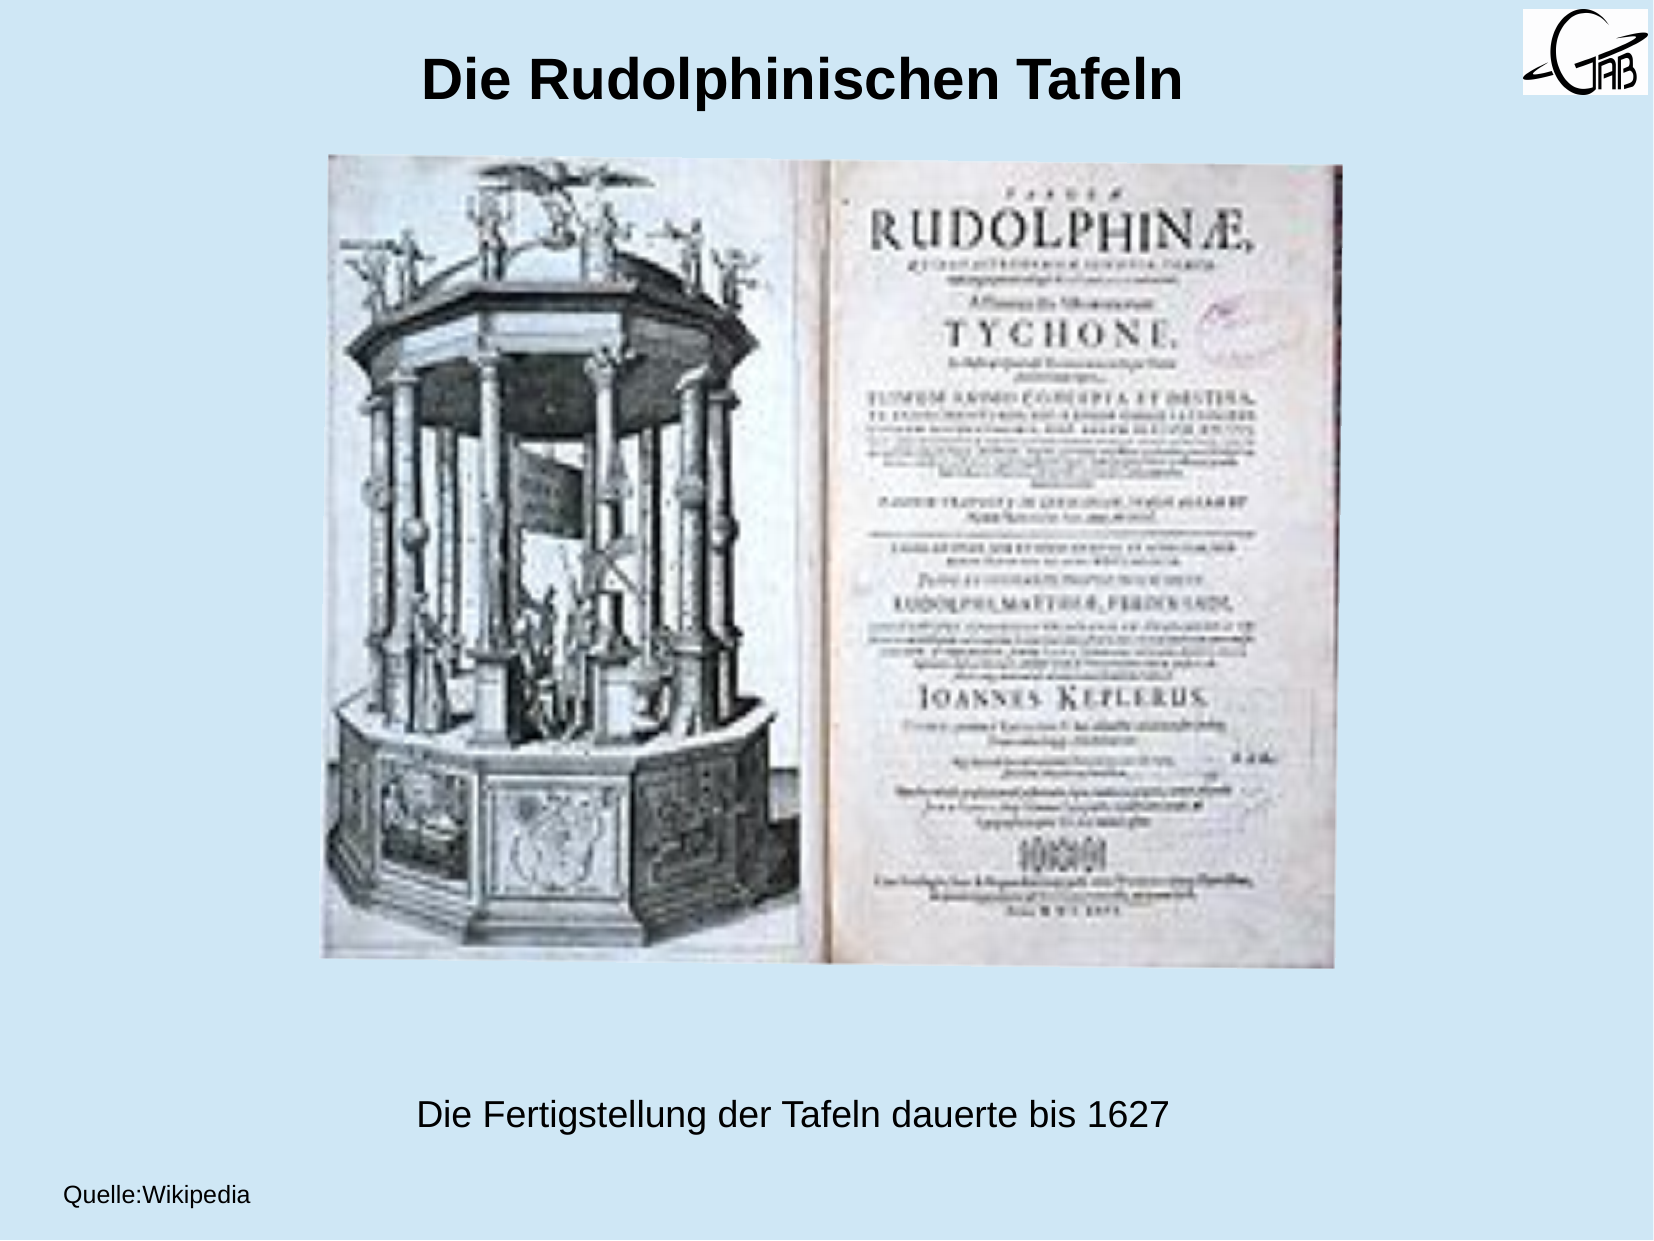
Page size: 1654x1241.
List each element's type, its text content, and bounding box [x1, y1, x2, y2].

picture [318, 153, 1343, 969]
text_box Quelle:Wikipedia [48, 1173, 296, 1217]
title Die Rudolphinischen Tafeln [59, 14, 1548, 145]
text_box Die Fertigstellung der Tafeln dauerte bis 1627 [401, 1086, 1186, 1144]
picture [1523, 9, 1648, 95]
